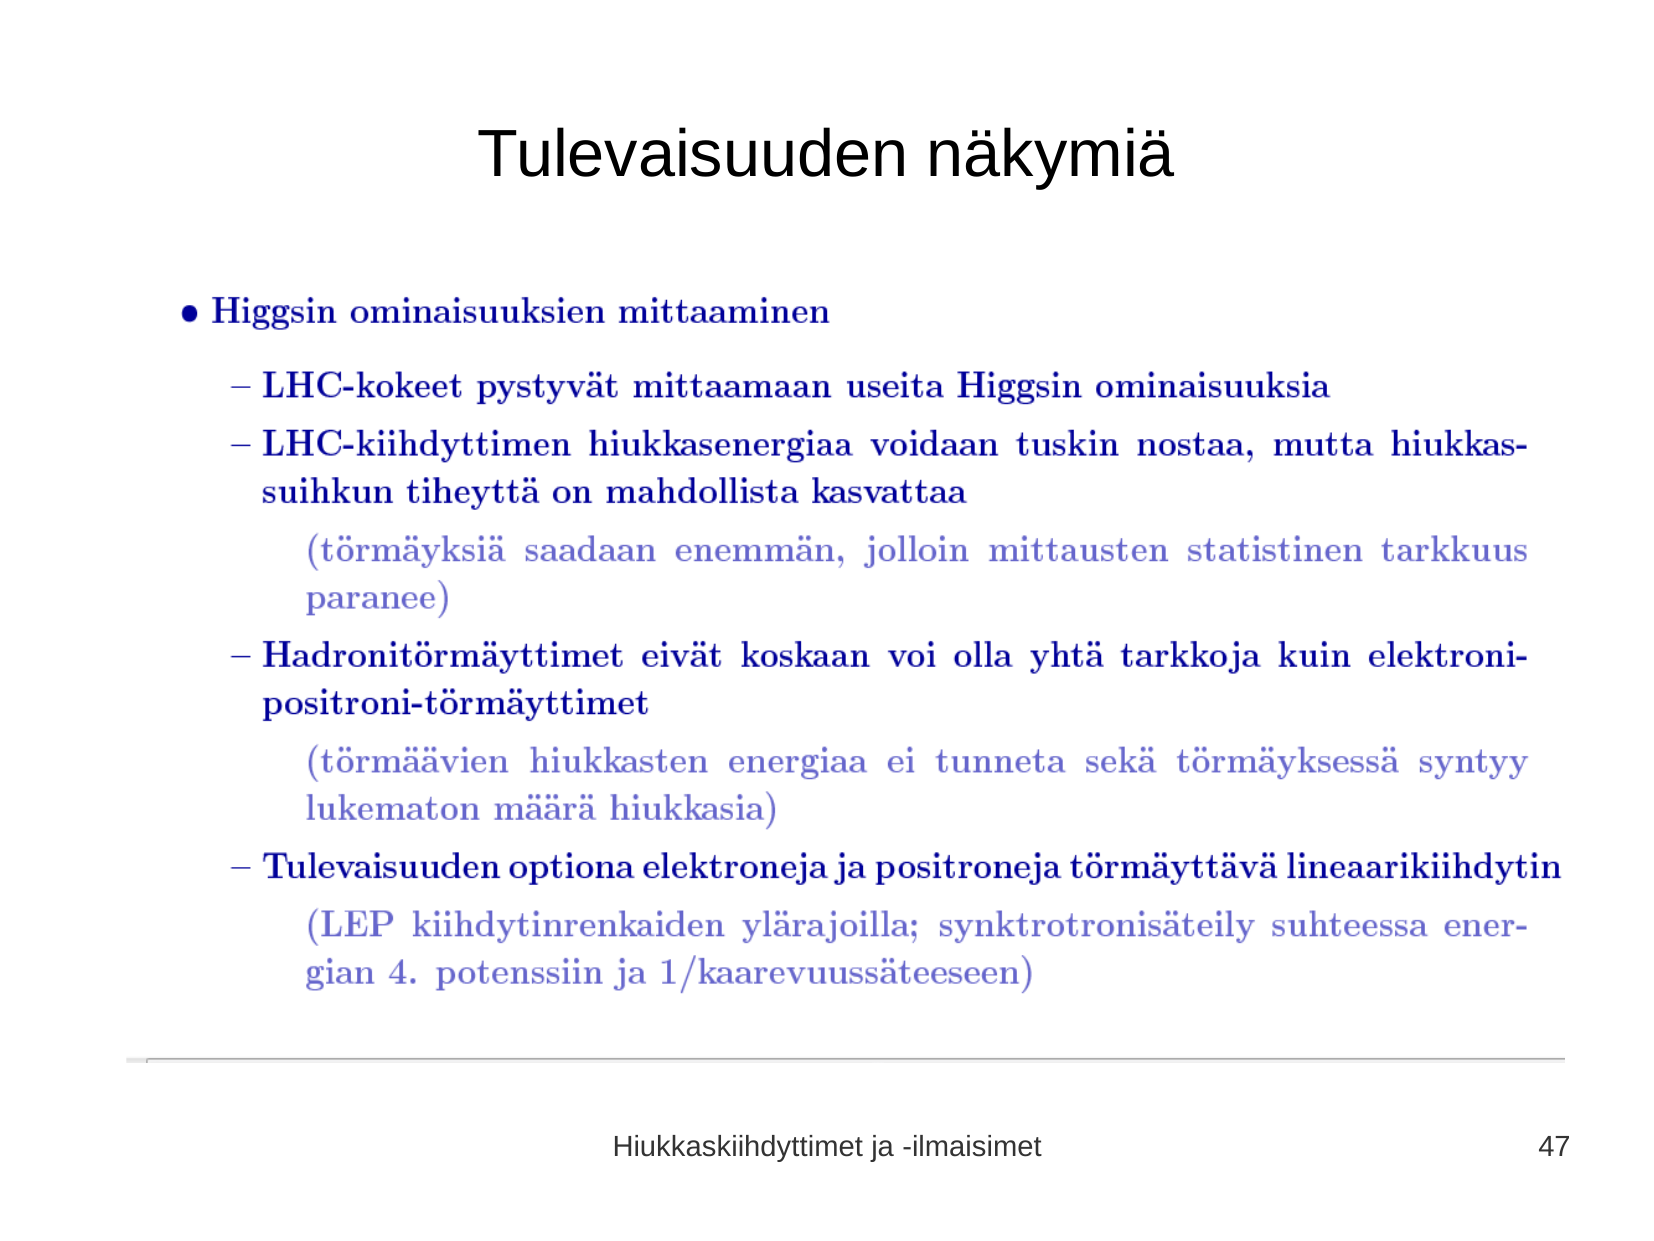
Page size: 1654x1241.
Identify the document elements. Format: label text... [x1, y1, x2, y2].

picture [126, 232, 1565, 1063]
title Tulevaisuuden näkymiä [82, 49, 1571, 257]
